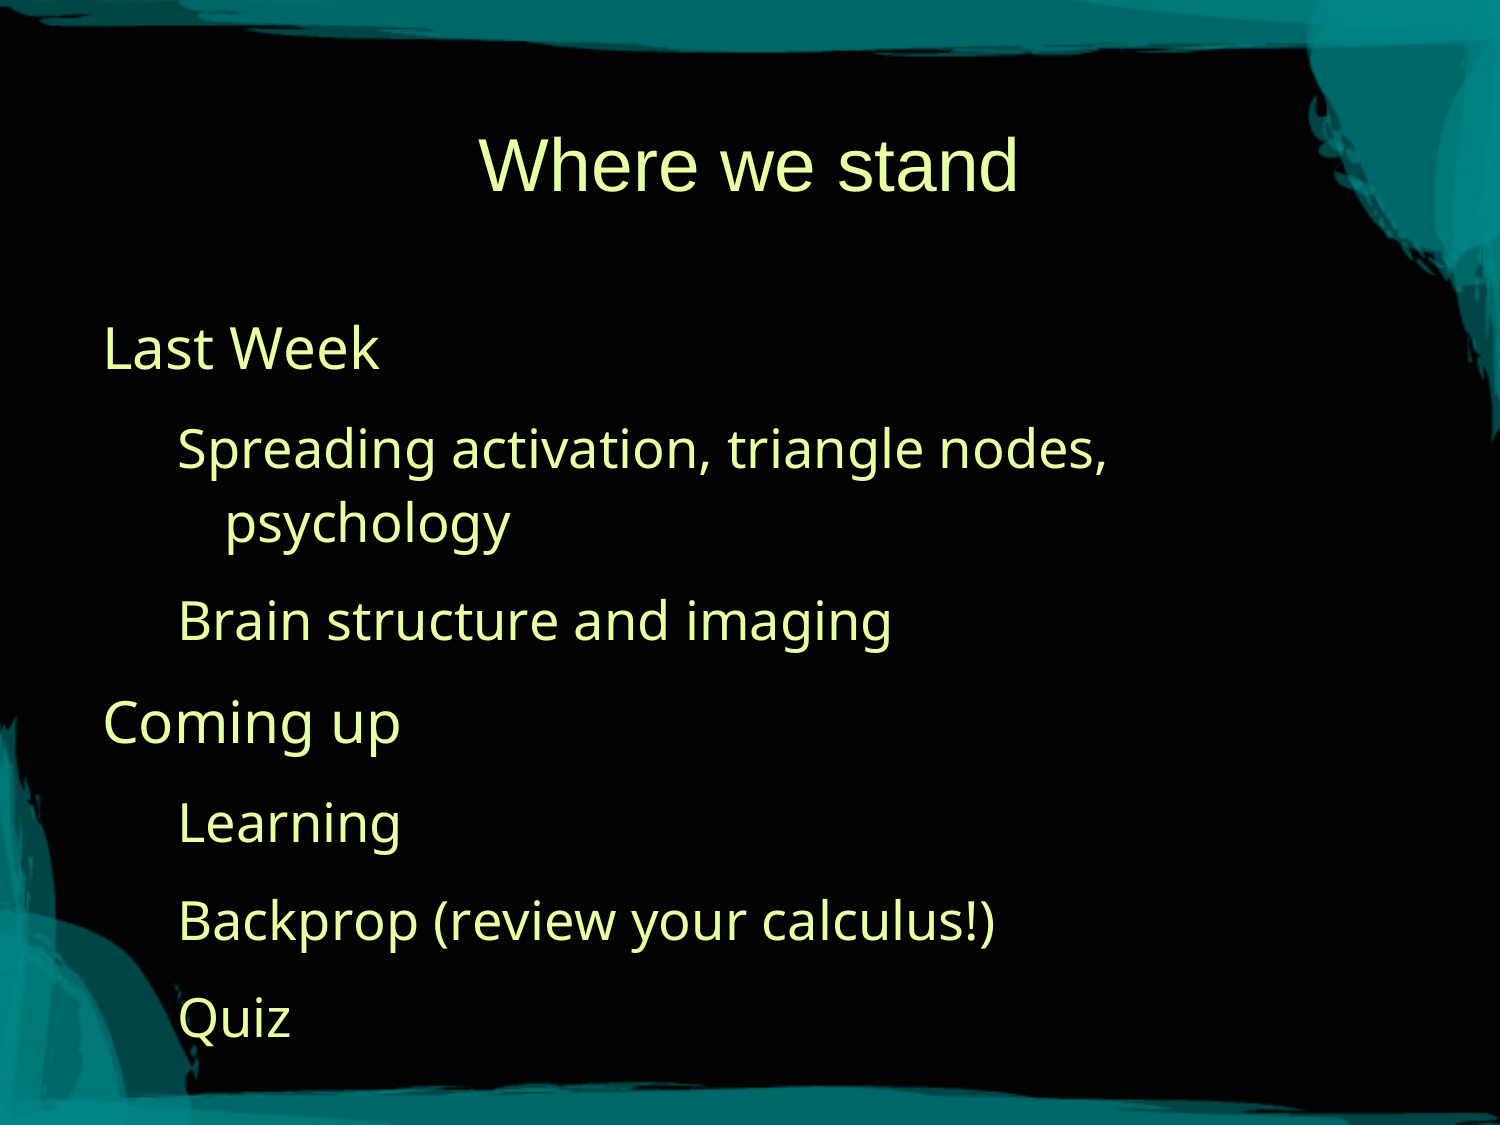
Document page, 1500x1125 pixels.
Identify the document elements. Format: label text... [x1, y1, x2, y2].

picture [0, 0, 1500, 1125]
list Last Week Spreading activation, triangle nodes, psychology Brain structure and imaging Coming up Learning Backprop (review your calculus!) Quiz [87, 299, 1413, 1035]
title Where we stand [87, 69, 1413, 263]
